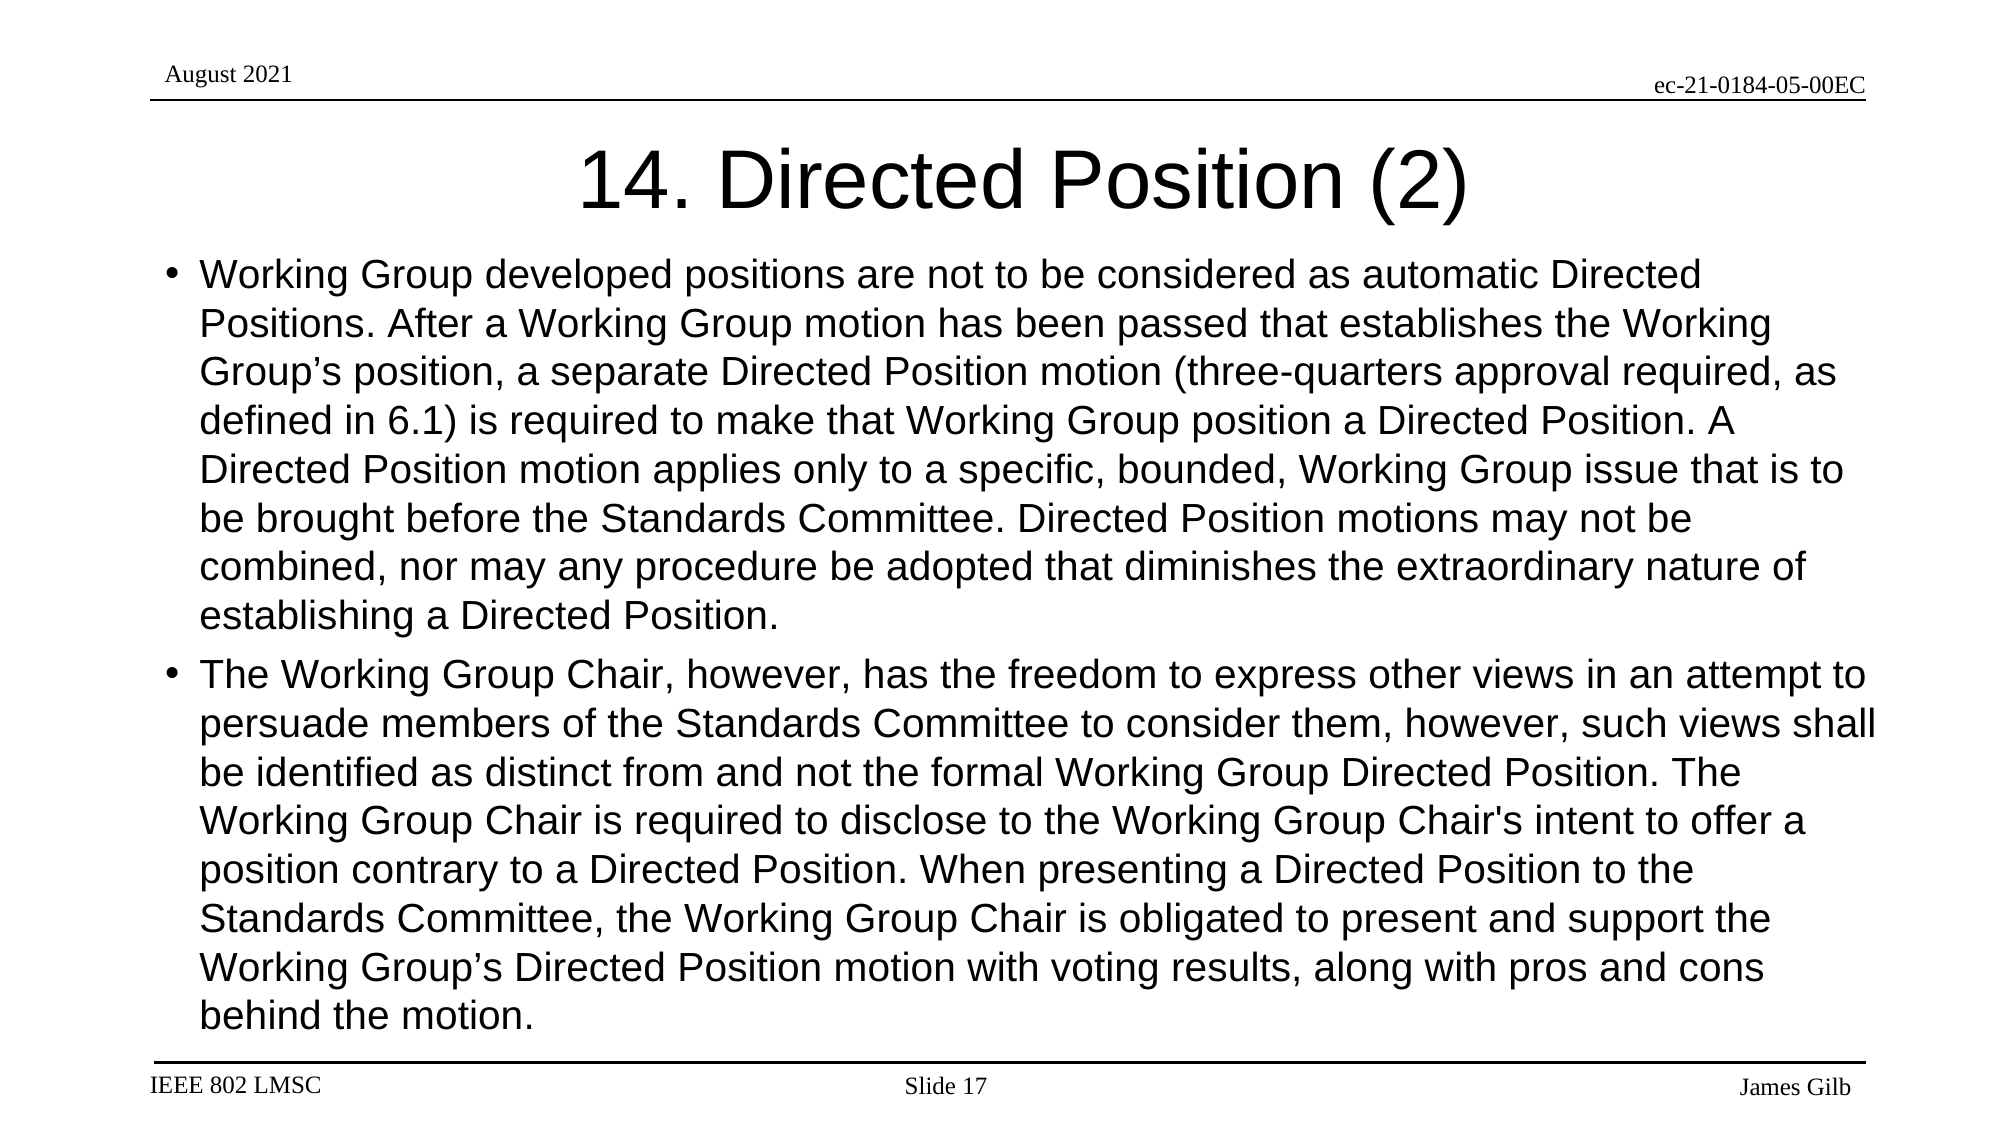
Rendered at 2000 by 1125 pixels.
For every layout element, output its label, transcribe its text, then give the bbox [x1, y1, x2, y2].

list Working Group developed positions are not to be considered as automatic Directed Positions. After a Working Group motion has been passed that establishes the Working Group’s position, a separate Directed Position motion (three-quarters approval required, as defined in 6.1) is required to make that Working Group position a Directed Position. A Directed Position motion applies only to a specific, bounded, Working Group issue that is to be brought before the Standards Committee. Directed Position motions may not be combined, nor may any procedure be adopted that diminishes the extraordinary nature of establishing a Directed Position. The Working Group Chair, however, has the freedom to express other views in an attempt to persuade members of the Standards Committee to consider them, however, such views shall be identified as distinct from and not the formal Working Group Directed Position. The Working Group Chair is required to disclose to the Working Group Chair's intent to offer a position contrary to a Directed Position. When presenting a Directed Position to the Standards Committee, the Working Group Chair is obligated to present and support the Working Group’s Directed Position motion with voting results, along with pros and cons behind the motion. [149, 239, 1900, 1051]
title 14. Directed Position (2) [149, 112, 1900, 238]
